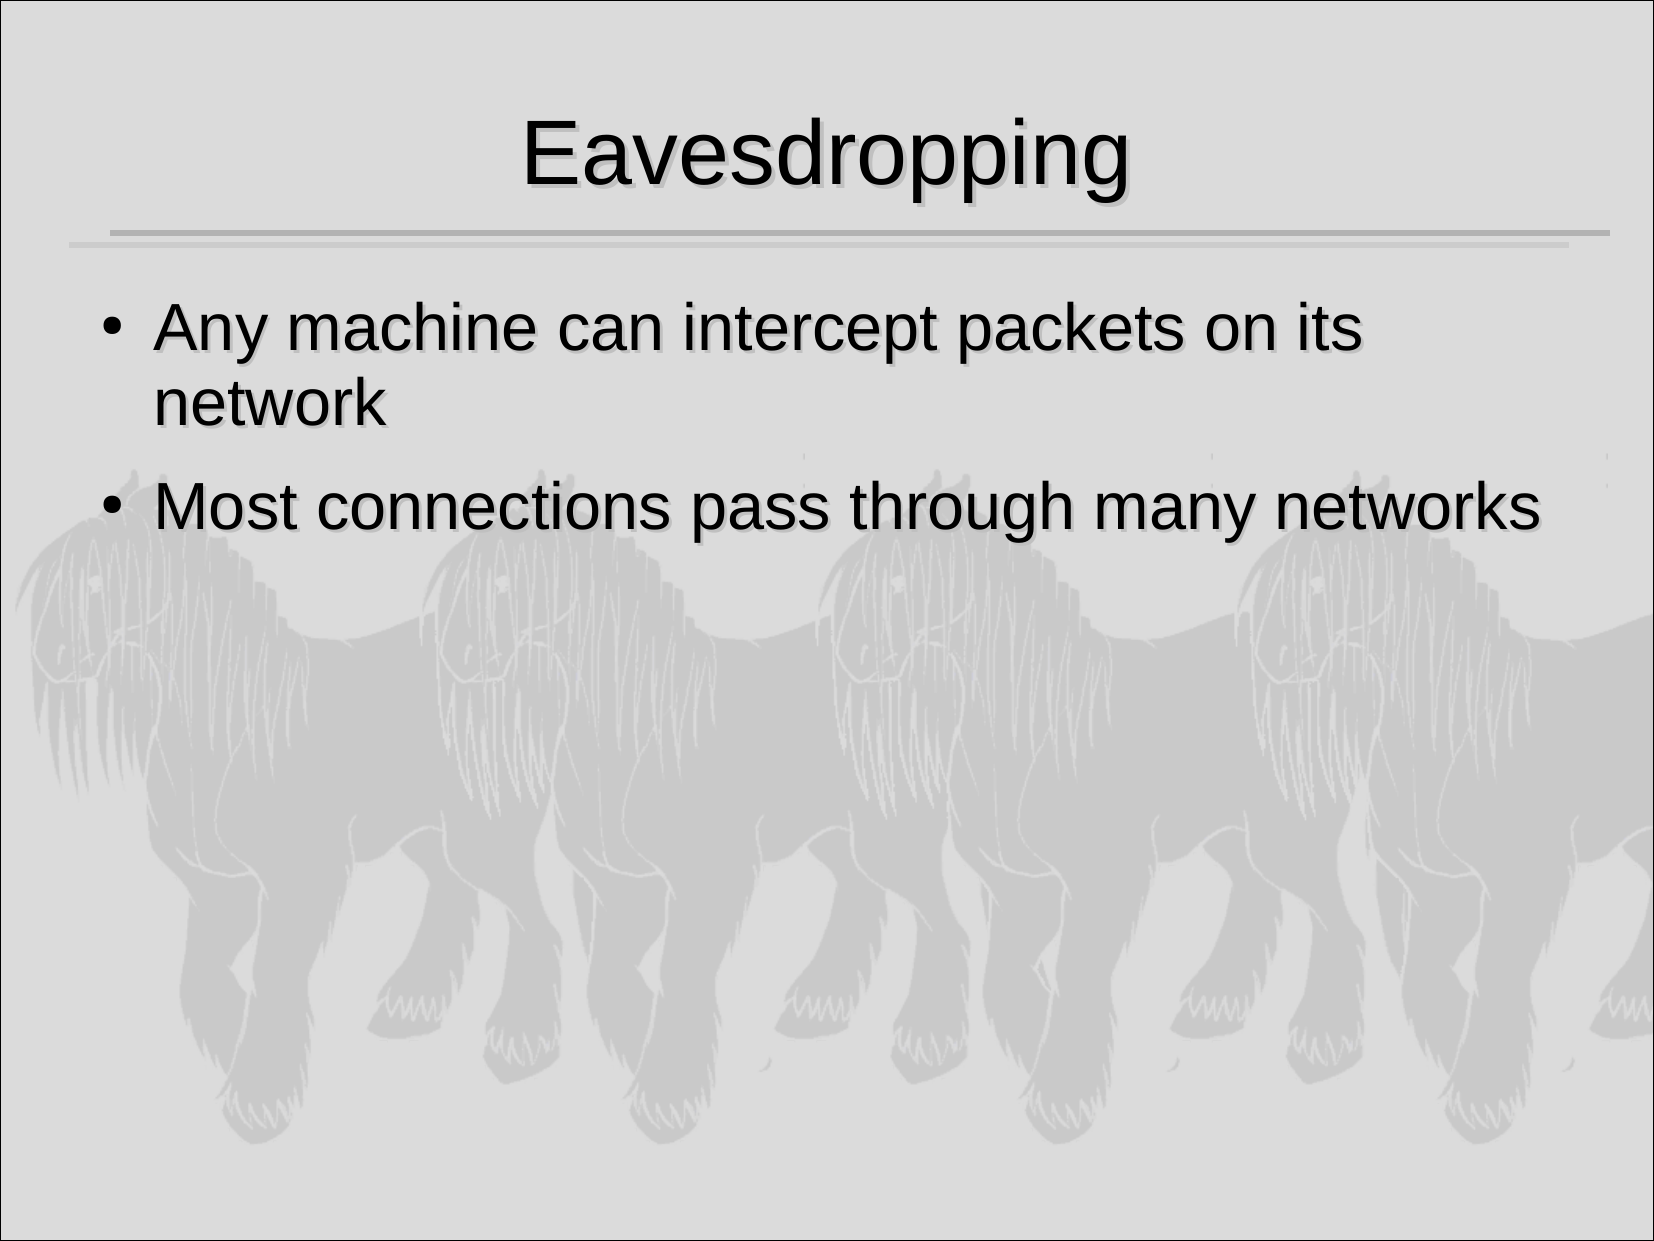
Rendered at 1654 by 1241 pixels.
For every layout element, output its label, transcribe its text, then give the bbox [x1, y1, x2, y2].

title Eavesdropping [82, 49, 1571, 257]
list Any machine can intercept packets on its network Most connections pass through many networks [82, 290, 1571, 1109]
